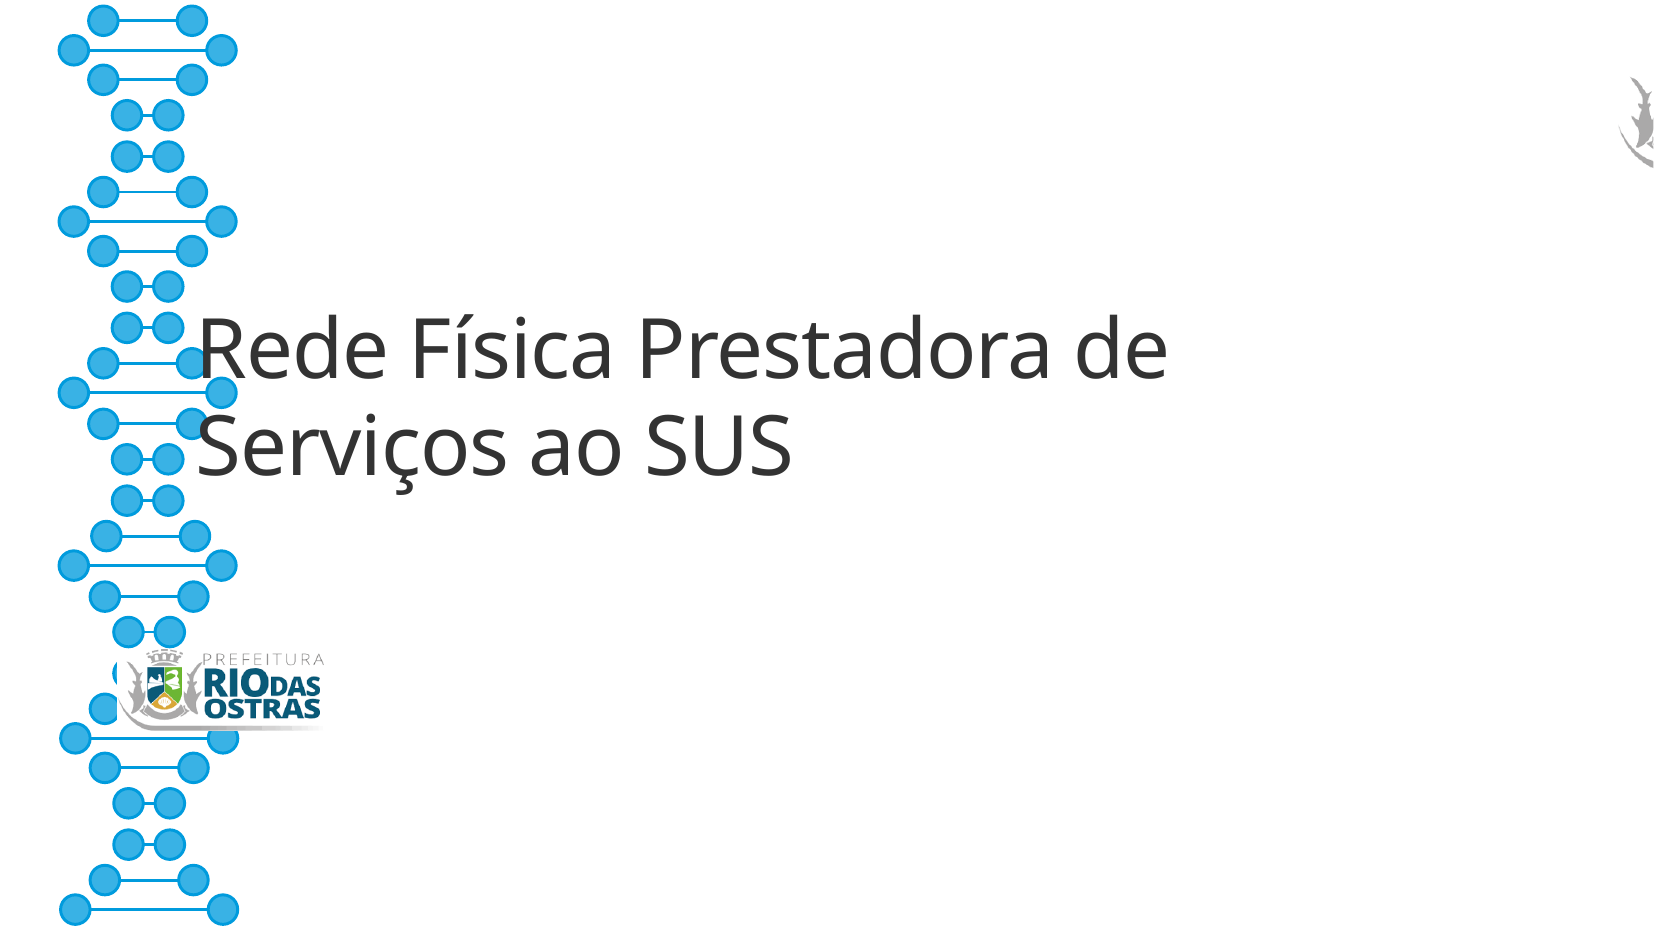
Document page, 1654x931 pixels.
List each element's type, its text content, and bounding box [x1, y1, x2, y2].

title Rede Física Prestadora de Serviços ao SUS [180, 123, 1506, 502]
picture [116, 649, 325, 732]
picture [1617, 60, 1654, 171]
